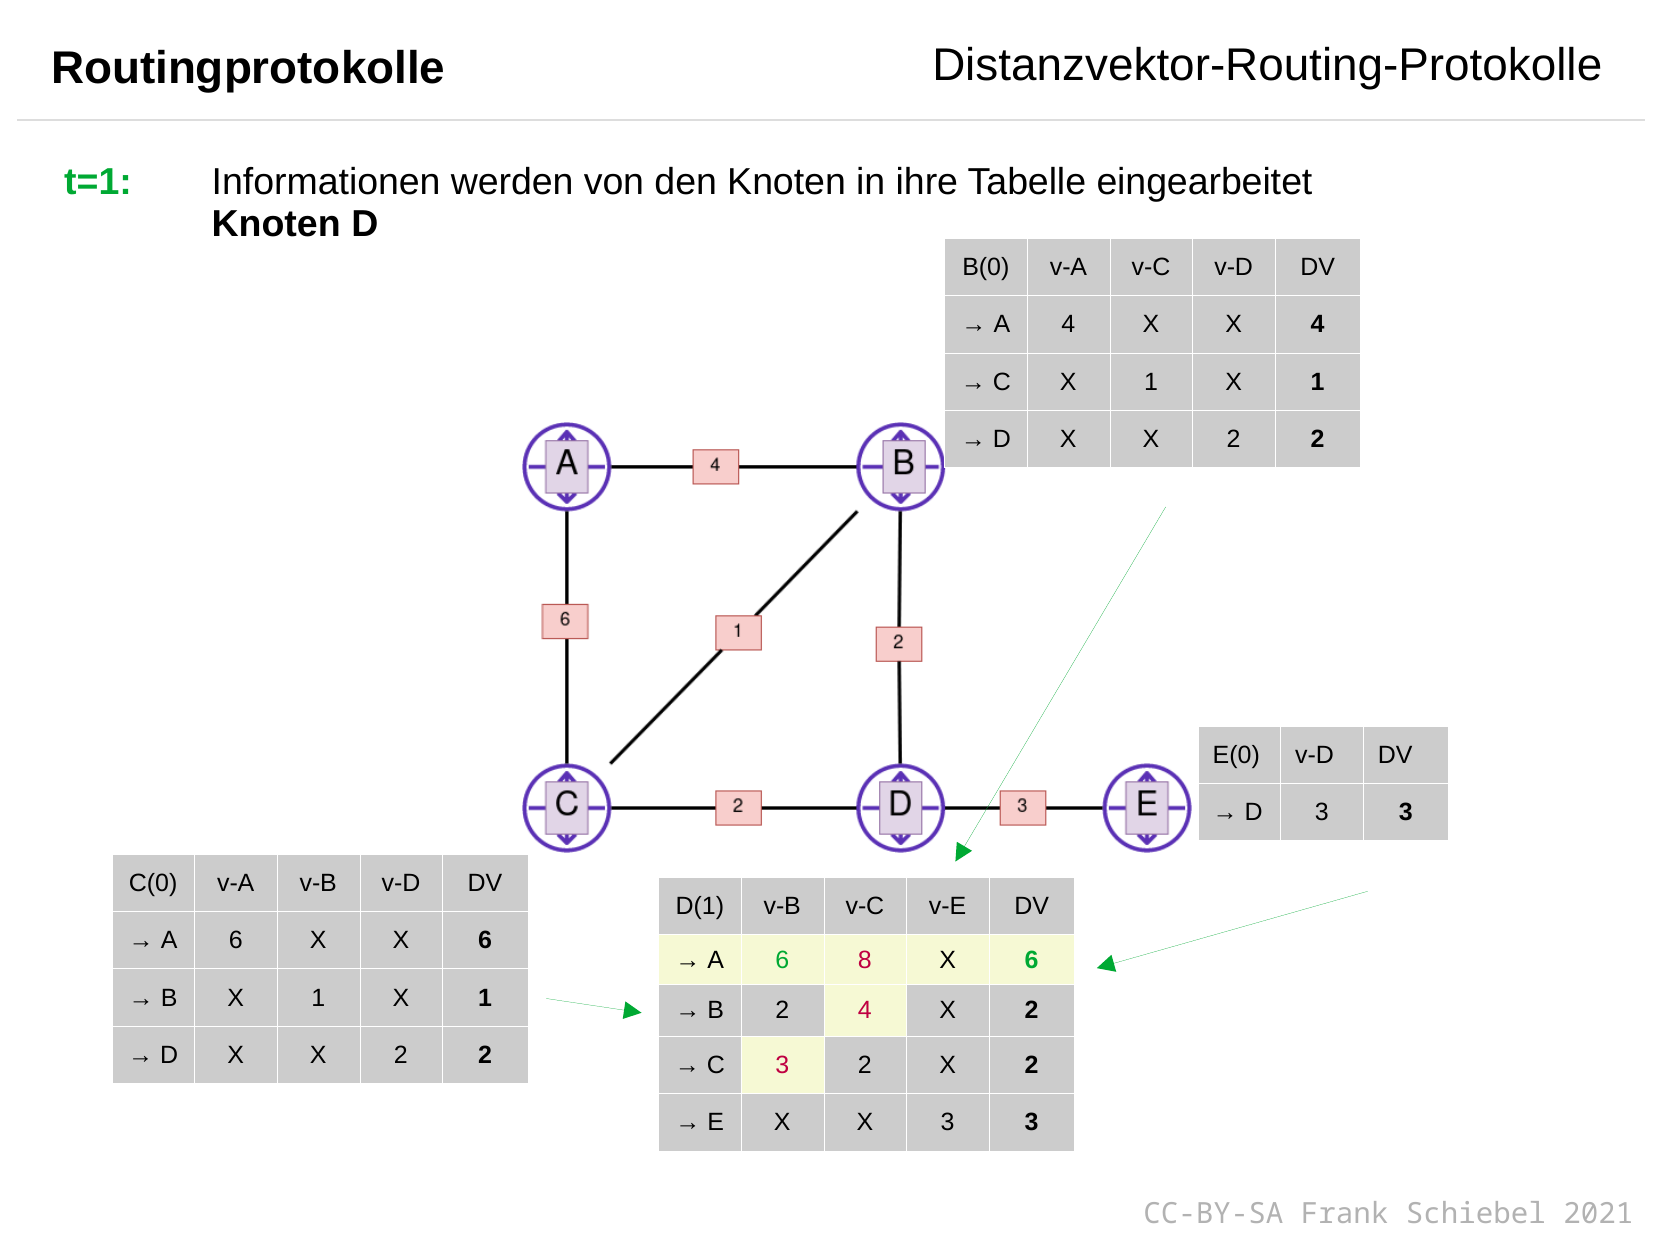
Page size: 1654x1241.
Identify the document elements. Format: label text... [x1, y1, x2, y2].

table_header v-D [1281, 727, 1363, 783]
table_cell 2 [1193, 411, 1275, 467]
table_cell X [907, 985, 989, 1036]
table_cell 2 [990, 1037, 1074, 1093]
table_header DV [1321, 259, 1331, 272]
table_header DV [1304, 260, 1314, 273]
table_cell X [1028, 411, 1110, 467]
table_header v-C [1111, 259, 1192, 295]
table_cell → E [659, 1094, 741, 1151]
table_cell 3 [1281, 784, 1363, 840]
table_cell X [1193, 296, 1275, 353]
table_cell X [278, 1027, 360, 1083]
table_cell → A [113, 912, 194, 968]
text_box t=1: Informationen werden von den Knoten in ihre Tabelle eingearbeitet Knoten D [49, 153, 1554, 259]
table_cell 2 [990, 985, 1074, 1036]
table_header DV [990, 878, 1074, 934]
table_cell 2 [1276, 411, 1360, 467]
table_header DV [443, 855, 528, 911]
table_cell X [195, 969, 277, 1026]
table_cell X [361, 912, 442, 968]
table_cell → B [659, 985, 741, 1036]
table_cell X [195, 1027, 277, 1083]
table_cell 6 [195, 912, 277, 968]
table_header v-D [361, 855, 442, 911]
table_header D(1) [659, 878, 741, 934]
table_header v-B [278, 855, 360, 911]
table_header v-A [1028, 259, 1110, 295]
table_cell X [1111, 411, 1192, 467]
table_cell 1 [1276, 354, 1360, 410]
table_header v-A [195, 855, 277, 911]
table_header v-D [1238, 260, 1248, 273]
table_cell 1 [278, 969, 360, 1026]
table_cell 2 [443, 1027, 528, 1083]
table_header B(0) [945, 259, 1027, 295]
table_cell 2 [825, 1037, 906, 1093]
table_cell 1 [1111, 354, 1192, 410]
table_header v-C [825, 878, 906, 934]
table_header v-E [907, 878, 989, 934]
table_header C(0) [113, 855, 194, 911]
table_cell X [361, 969, 442, 1026]
table_header E(0) [1199, 727, 1280, 783]
table_cell → A [945, 296, 1027, 353]
table_cell X [907, 935, 989, 984]
table_cell 4 [825, 985, 906, 1036]
table_cell X [825, 1094, 906, 1151]
table_cell 6 [742, 935, 824, 984]
table_cell X [742, 1094, 824, 1151]
text_box Distanzvektor-Routing-Protokolle [904, 31, 1618, 98]
table_cell → C [945, 354, 1027, 410]
text_box Routingprotokolle [36, 35, 550, 102]
table_cell 3 [1364, 784, 1448, 840]
table_cell X [907, 1037, 989, 1093]
table_header v-D [1193, 259, 1275, 295]
table_cell X [278, 912, 360, 968]
table_header DV [1276, 259, 1360, 295]
table_cell → A [659, 935, 741, 984]
table_cell 2 [742, 985, 824, 1036]
table_cell 1 [443, 969, 528, 1026]
table_cell 3 [990, 1094, 1074, 1151]
table_cell → B [113, 969, 194, 1026]
table_cell 6 [443, 912, 528, 968]
table_cell 2 [361, 1027, 442, 1083]
table_cell 4 [1276, 296, 1360, 353]
table_cell 3 [907, 1094, 989, 1151]
table_cell 4 [1028, 296, 1110, 353]
table_cell → D [1199, 784, 1280, 840]
table_cell X [1193, 354, 1275, 410]
table_cell → C [659, 1037, 741, 1093]
table_cell 6 [990, 935, 1074, 984]
table_cell → D [945, 411, 1027, 467]
table_header B(0) [990, 259, 998, 273]
picture [522, 422, 1192, 853]
table_cell X [1028, 354, 1110, 410]
table_cell 8 [825, 935, 906, 984]
table_cell X [1111, 296, 1192, 353]
table_cell 3 [742, 1037, 824, 1093]
table_header v-B [742, 878, 824, 934]
table_header DV [1364, 727, 1448, 783]
table_cell → D [113, 1027, 194, 1083]
